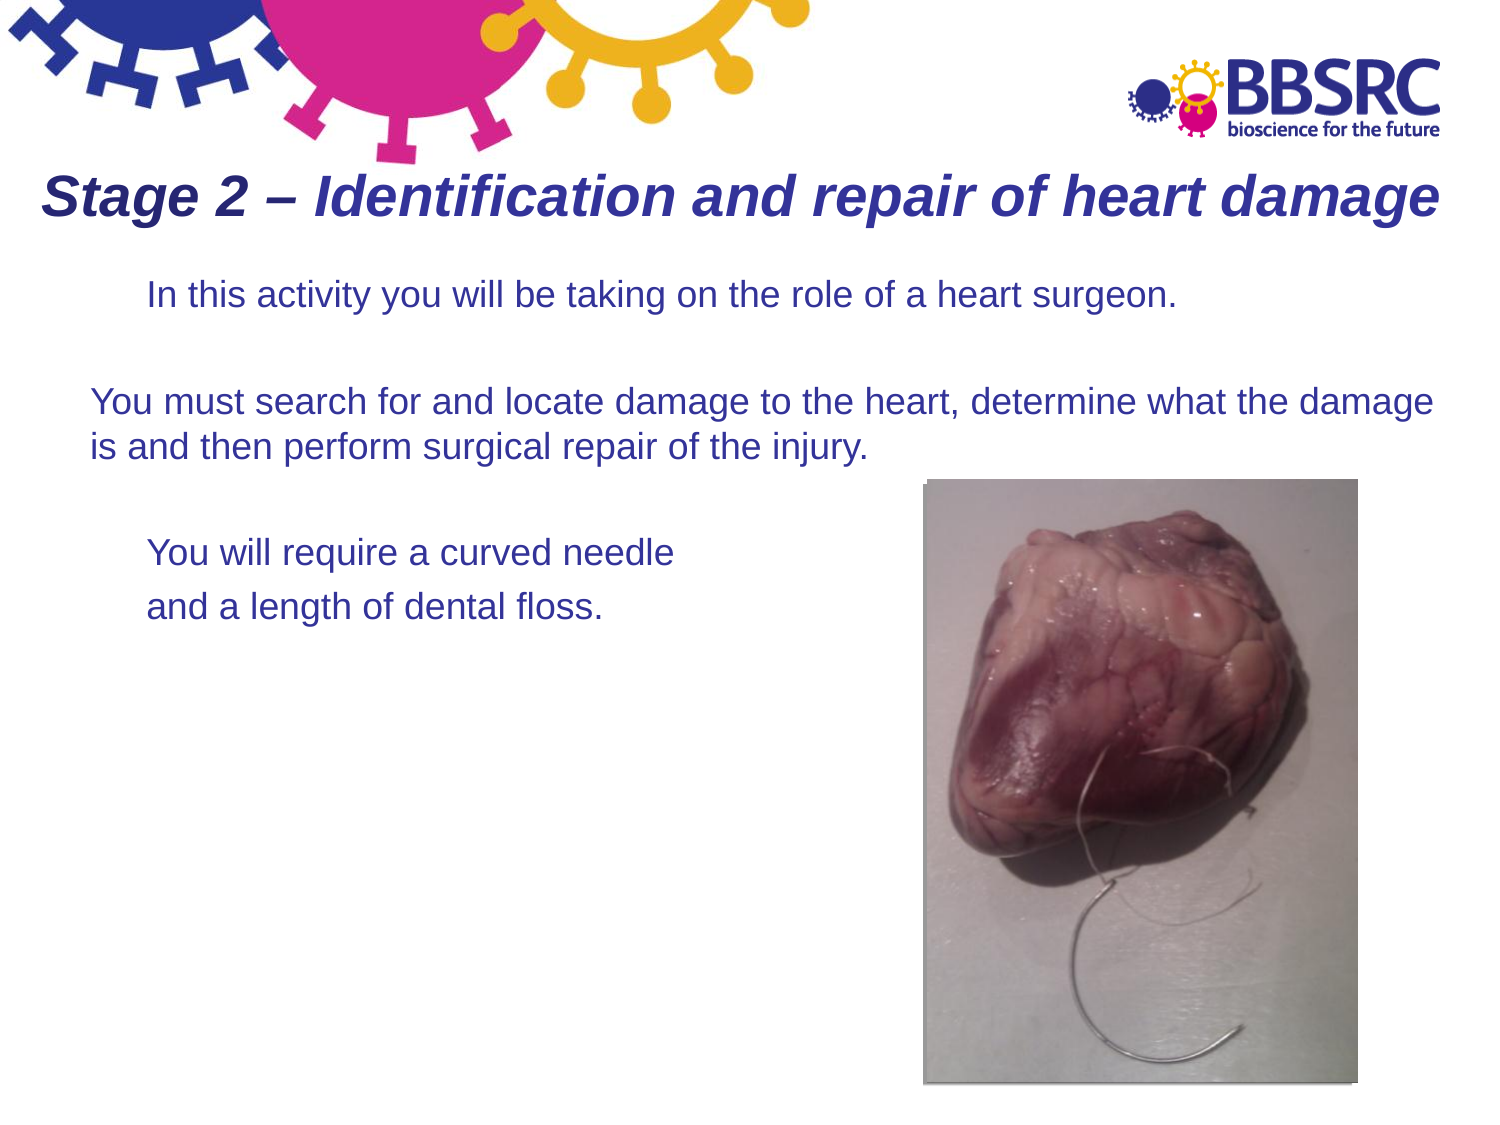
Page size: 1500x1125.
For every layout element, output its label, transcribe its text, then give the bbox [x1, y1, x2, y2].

picture [927, 479, 1358, 1083]
list In this activity you will be taking on the role of a heart surgeon. You must search for and locate damage to the heart, determine what the damage is and then perform surgical repair of the injury. You will require a curved needle and a length of dental floss. [75, 262, 1459, 1095]
title Stage 2 – Identification and repair of heart damage [0, 150, 1500, 339]
